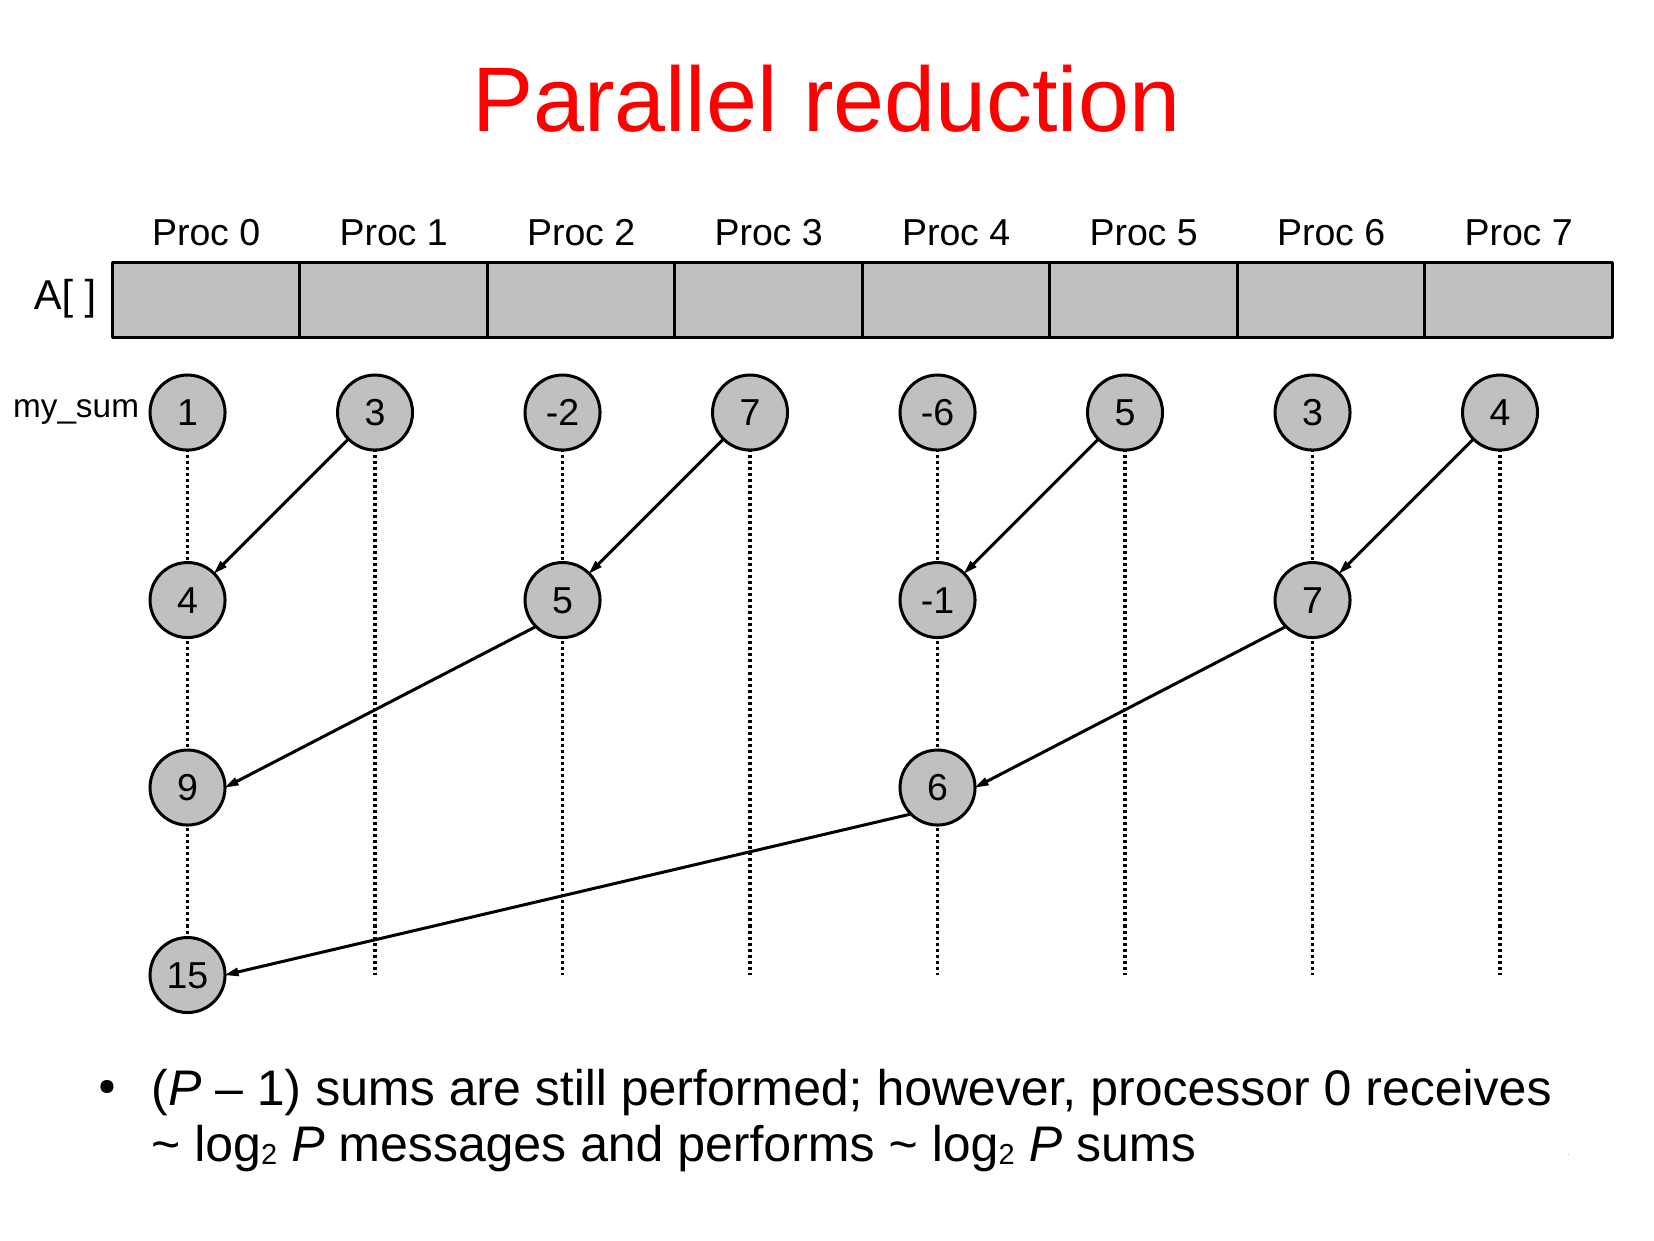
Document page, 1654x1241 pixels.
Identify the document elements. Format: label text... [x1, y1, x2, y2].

text_box 4 [150, 562, 226, 638]
text_box A[ ] [17, 262, 113, 338]
text_box 3 [1275, 375, 1351, 451]
list (P – 1) sums are still performed; however, processor 0 receives ~ log2 P messages and performs ~ log2 P sums [80, 1060, 1569, 1205]
text_box Proc 3 [675, 202, 862, 263]
text_box Proc 2 [487, 202, 675, 263]
text_box -1 [900, 562, 976, 638]
text_box Proc 0 [112, 202, 300, 263]
text_box my_sum [0, 378, 156, 454]
text_box 5 [525, 562, 601, 638]
text_box Proc 1 [300, 202, 487, 263]
text_box Proc 6 [1237, 202, 1425, 263]
text_box 6 [900, 750, 976, 826]
text_box Proc 4 [862, 202, 1050, 263]
text_box 3 [337, 375, 413, 451]
title Parallel reduction [82, 48, 1571, 152]
text_box 4 [1462, 375, 1538, 451]
text_box -2 [525, 375, 601, 451]
text_box -6 [900, 375, 976, 451]
text_box 7 [1275, 562, 1351, 638]
text_box 1 [150, 375, 226, 451]
text_box 15 [150, 937, 225, 1013]
text_box Proc 7 [1425, 202, 1613, 263]
text_box 9 [150, 750, 226, 826]
text_box 5 [1087, 375, 1163, 451]
text_box [113, 262, 1613, 338]
text_box Proc 5 [1050, 202, 1237, 263]
text_box 7 [712, 375, 788, 451]
